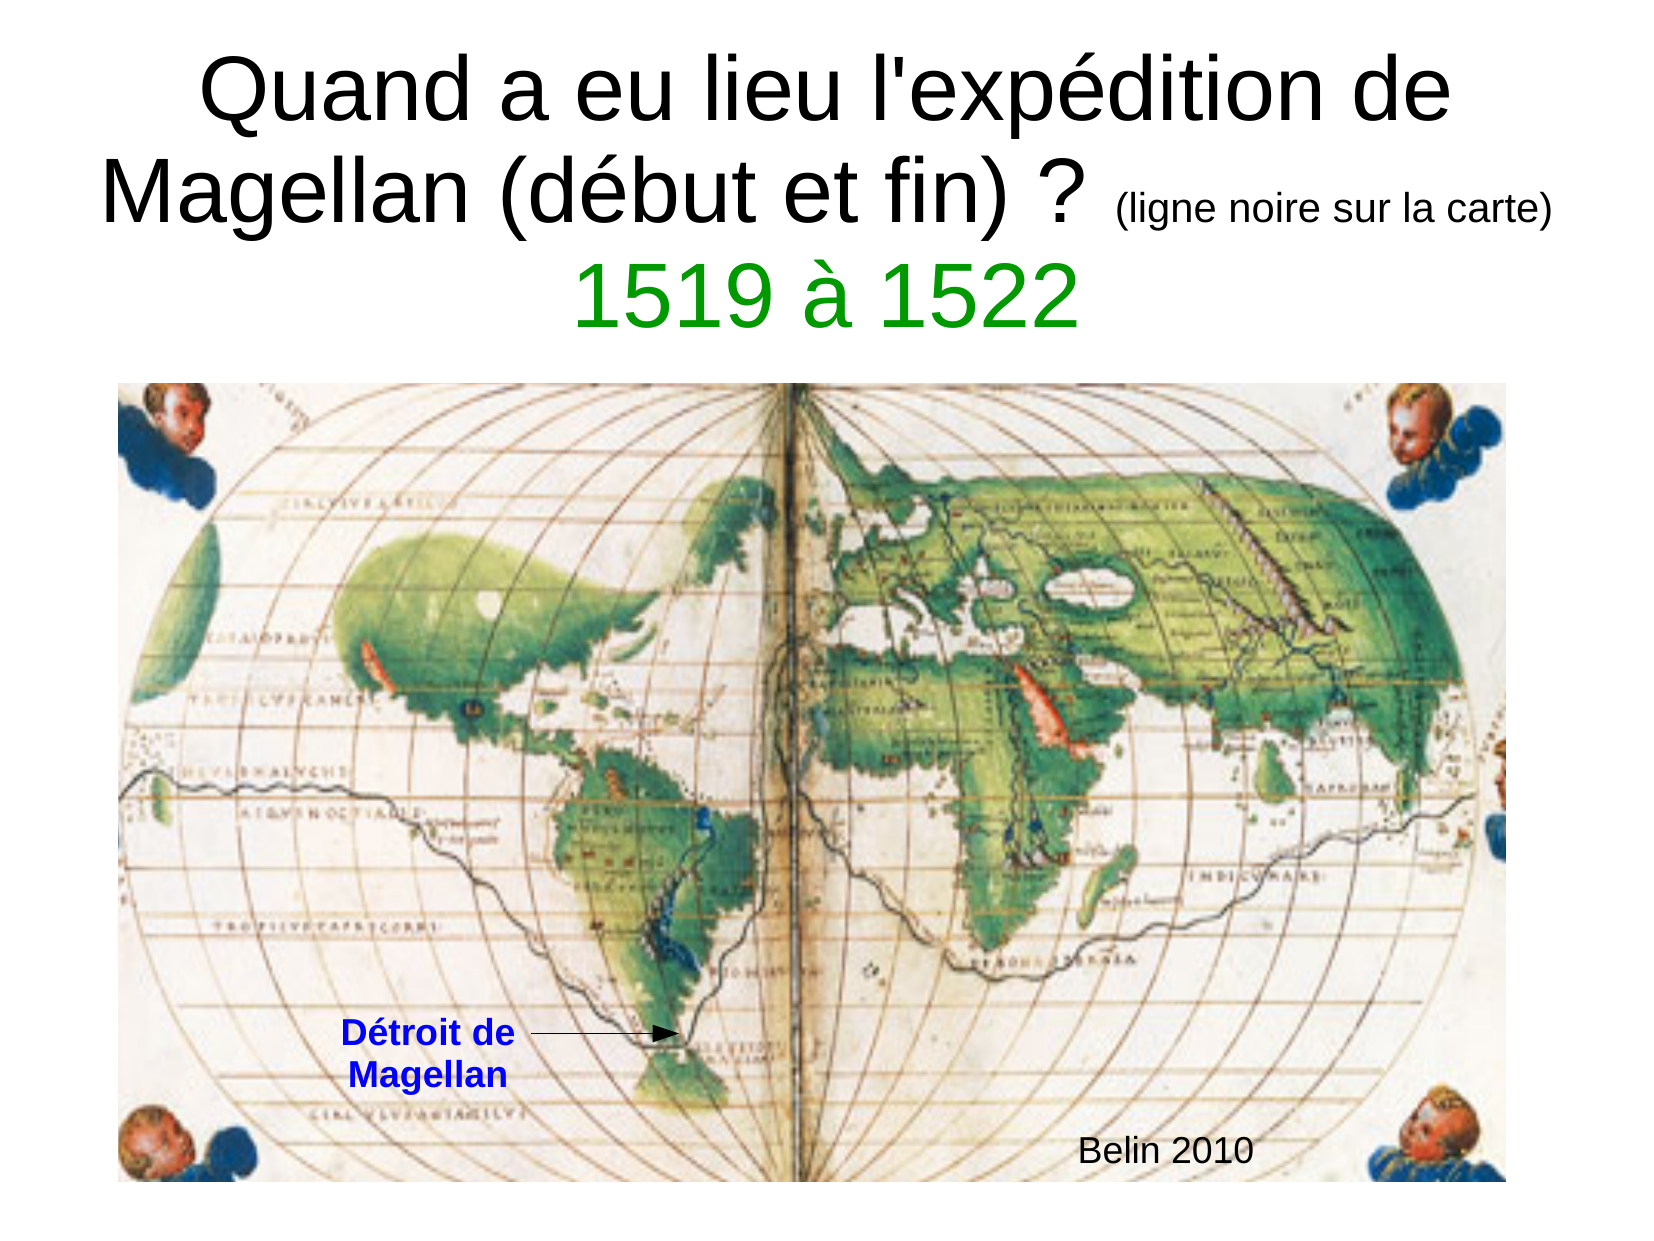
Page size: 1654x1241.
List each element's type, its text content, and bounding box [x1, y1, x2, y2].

text_box Quand a eu lieu l'expédition de Magellan (début et fin) ? (ligne noire sur la carte) [59, 29, 1595, 236]
text_box 1519 à 1522 [59, 236, 1595, 355]
text_box Belin 2010 [1062, 1122, 1300, 1179]
text_box Détroit de Magellan [324, 1003, 532, 1106]
picture [118, 383, 1506, 1182]
